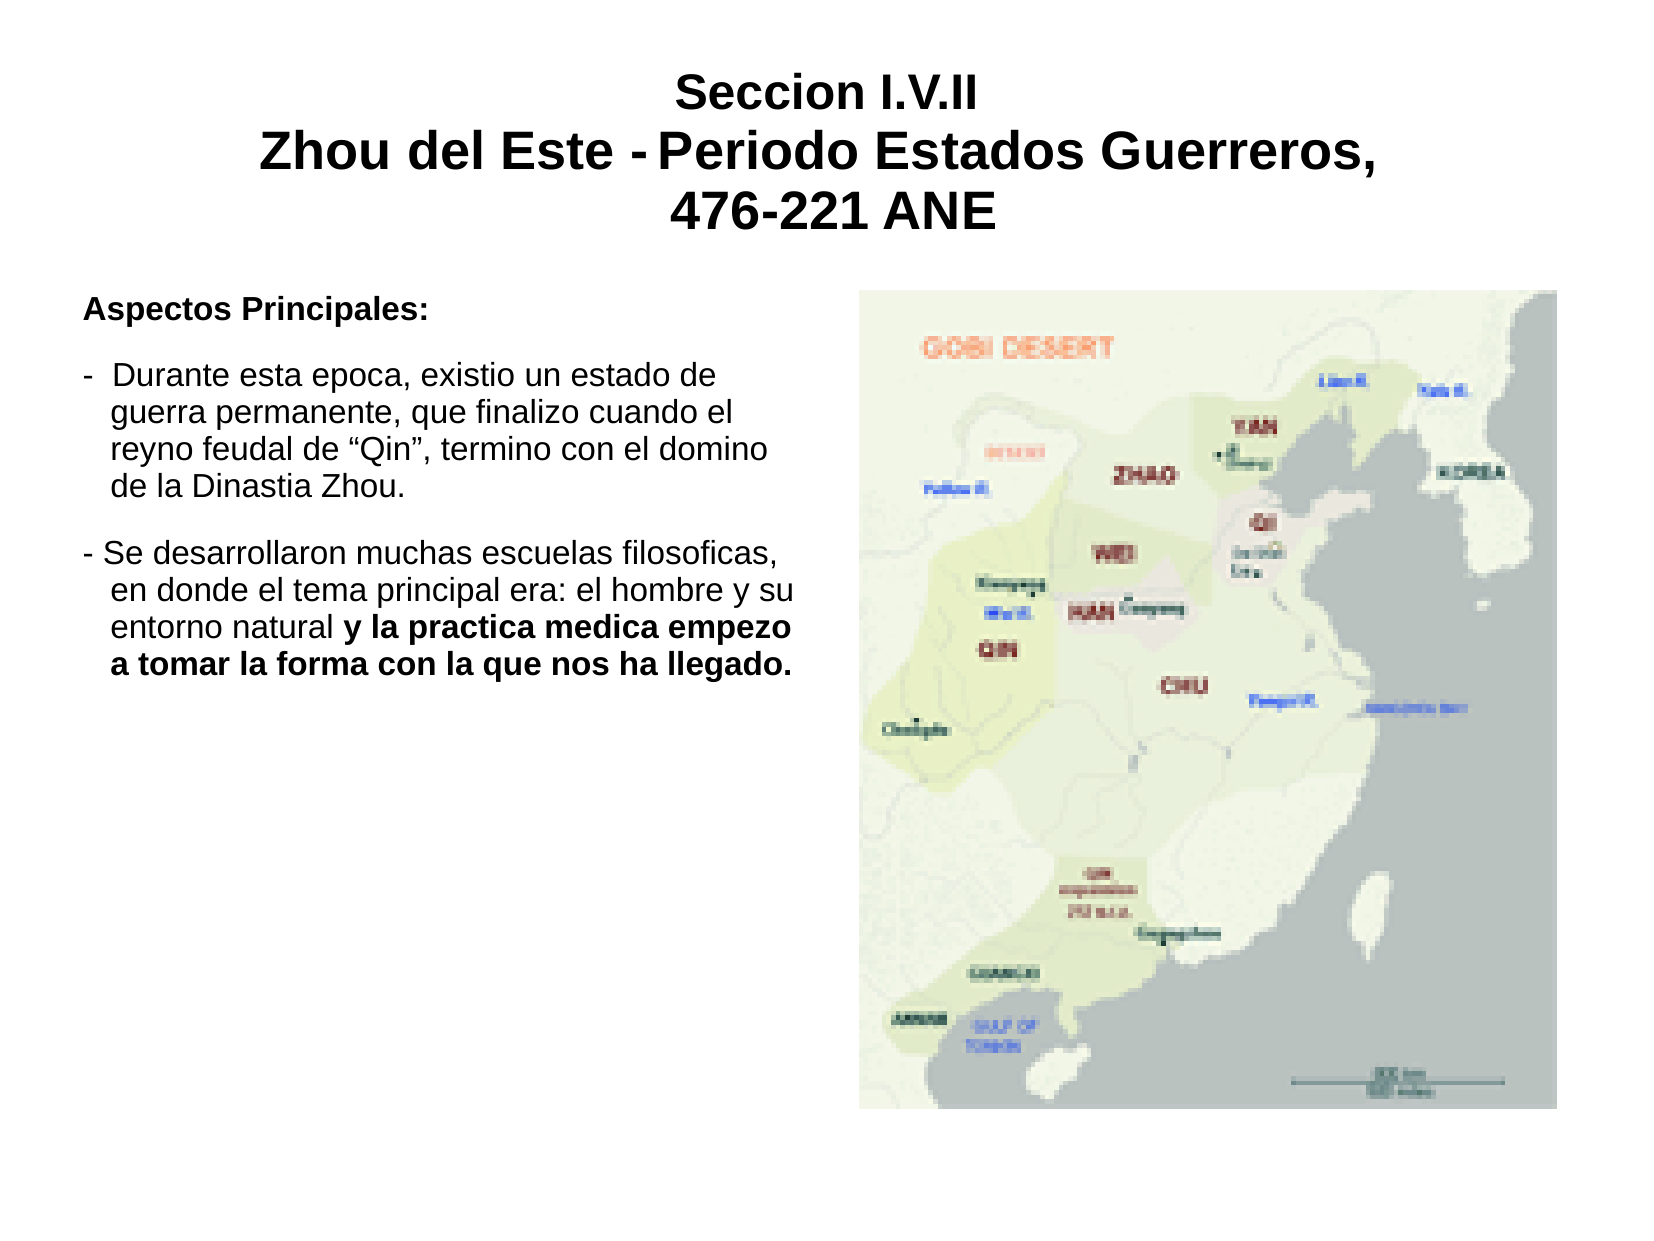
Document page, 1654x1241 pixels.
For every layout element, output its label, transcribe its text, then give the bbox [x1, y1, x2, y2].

list Aspectos Principales: - Durante esta epoca, existio un estado de guerra permanente, que finalizo cuando el reyno feudal de “Qin”, termino con el domino de la Dinastia Zhou. - Se desarrollaron muchas escuelas filosoficas, en donde el tema principal era: el hombre y su entorno natural y la practica medica empezo a tomar la forma con la que nos ha llegado. [82, 290, 809, 1094]
title Seccion I.V.II Zhou del Este - Periodo Estados Guerreros, 476-221 ANE [82, 56, 1571, 250]
picture [859, 290, 1557, 1109]
